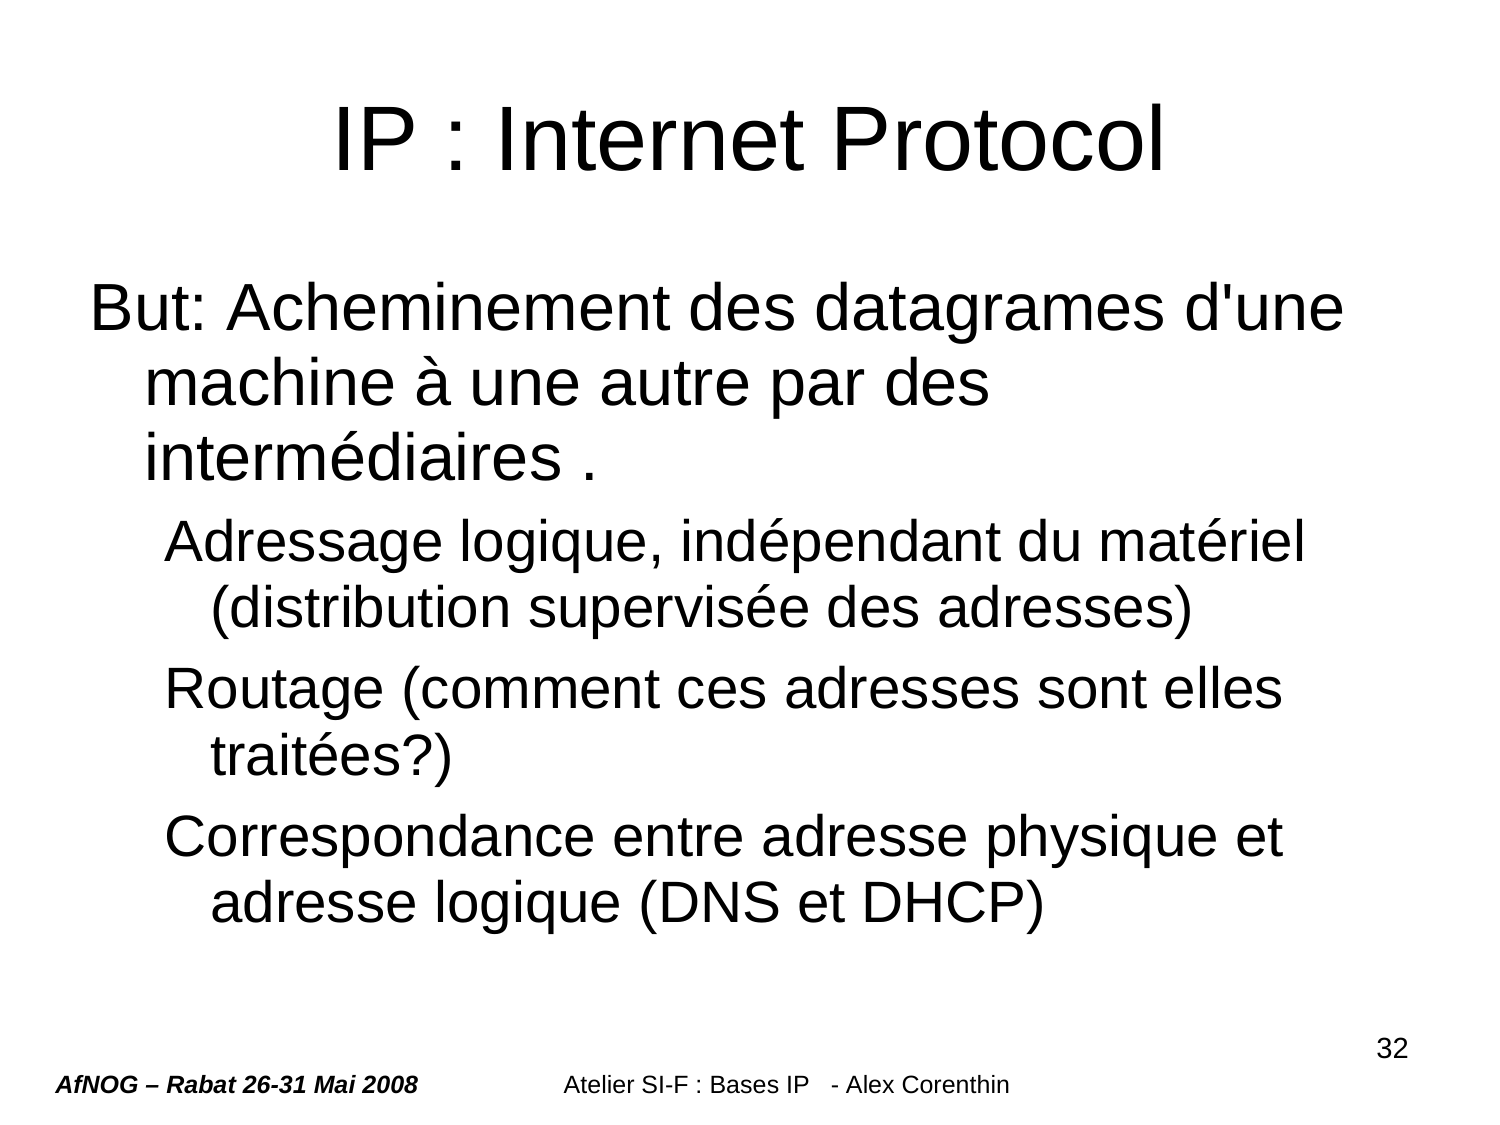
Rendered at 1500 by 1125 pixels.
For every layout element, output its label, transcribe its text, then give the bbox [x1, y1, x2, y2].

title IP : Internet Protocol [75, 45, 1426, 233]
list But: Acheminement des datagrames d'une machine à une autre par des intermédiaires . Adressage logique, indépendant du matériel (distribution supervisée des adresses)‏ Routage (comment ces adresses sont elles traitées?)‏ Correspondance entre adresse physique et adresse logique (DNS et DHCP)‏ [75, 262, 1426, 1078]
